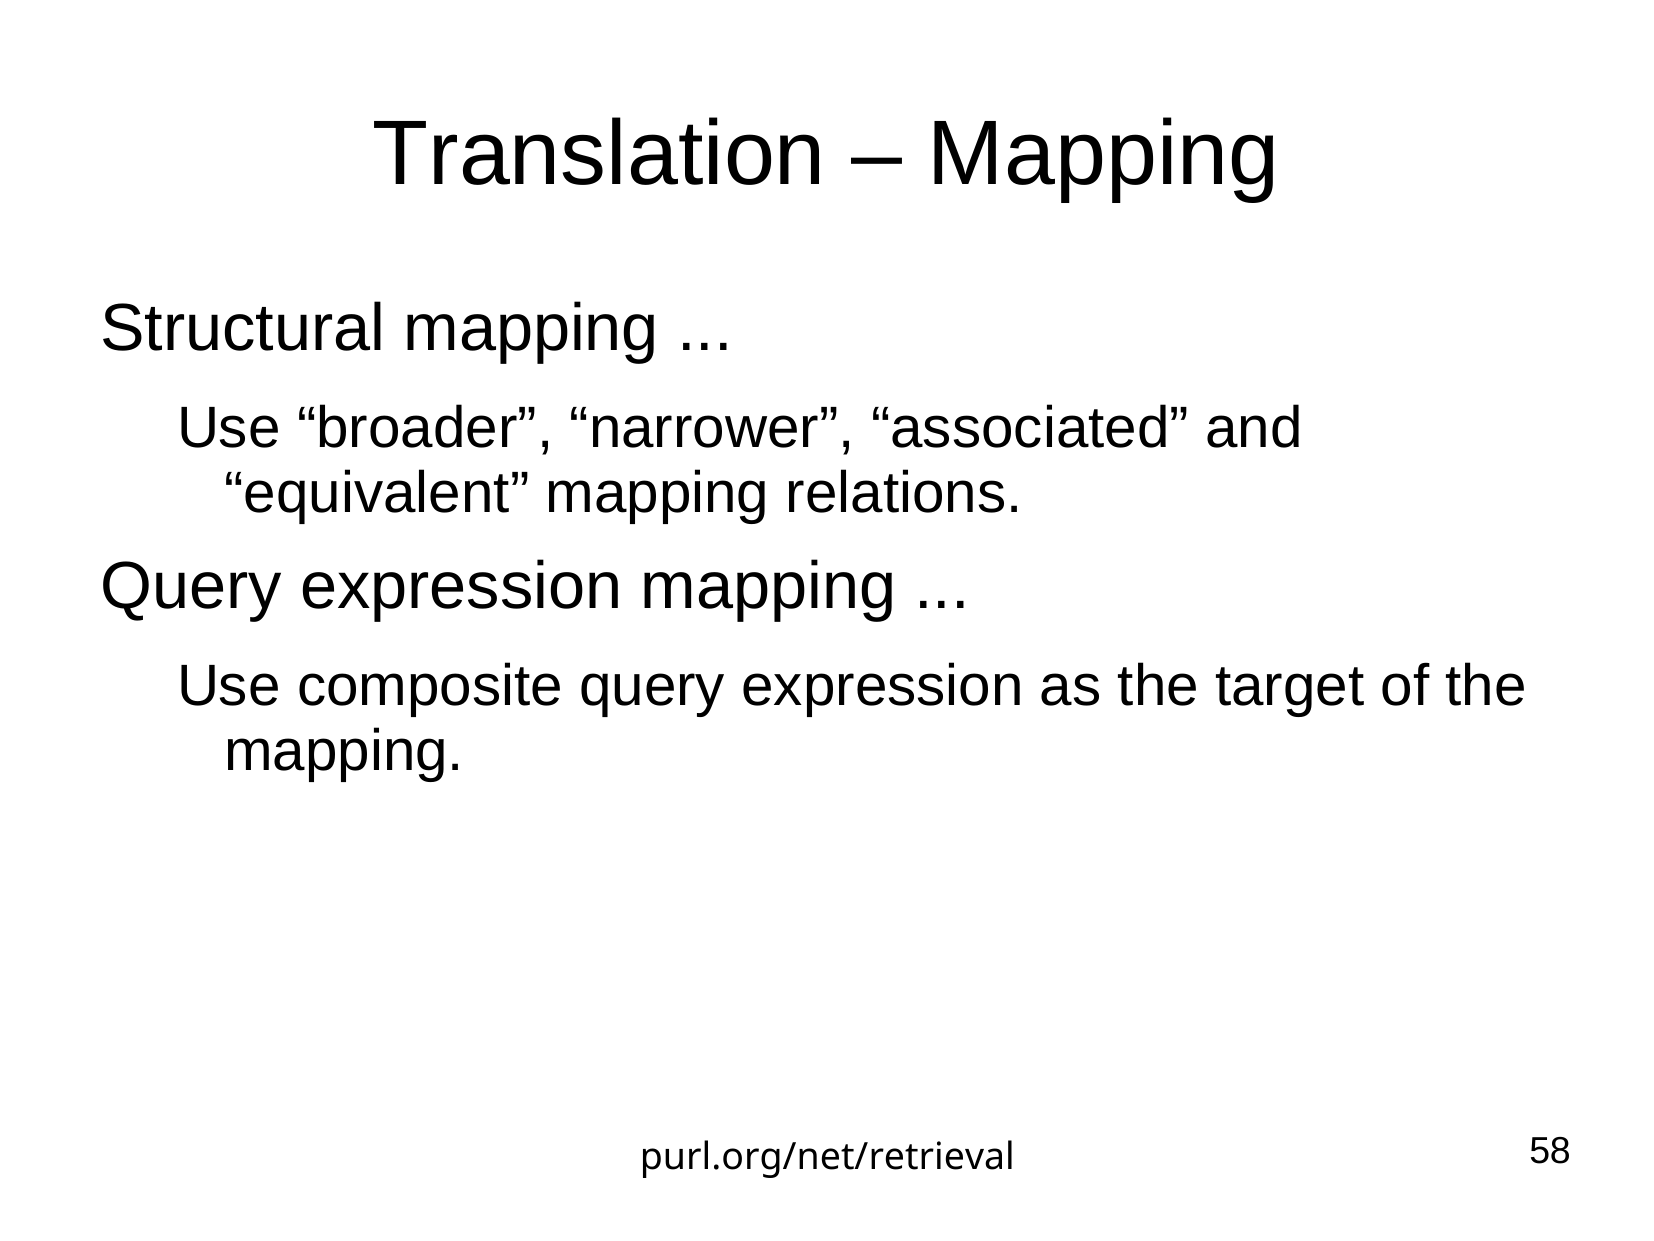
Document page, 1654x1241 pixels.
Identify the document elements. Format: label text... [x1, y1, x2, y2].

title Translation – Mapping [82, 49, 1571, 257]
list Structural mapping ... Use “broader”, “narrower”, “associated” and “equivalent” mapping relations. Query expression mapping ... Use composite query expression as the target of the mapping. [82, 290, 1571, 1109]
